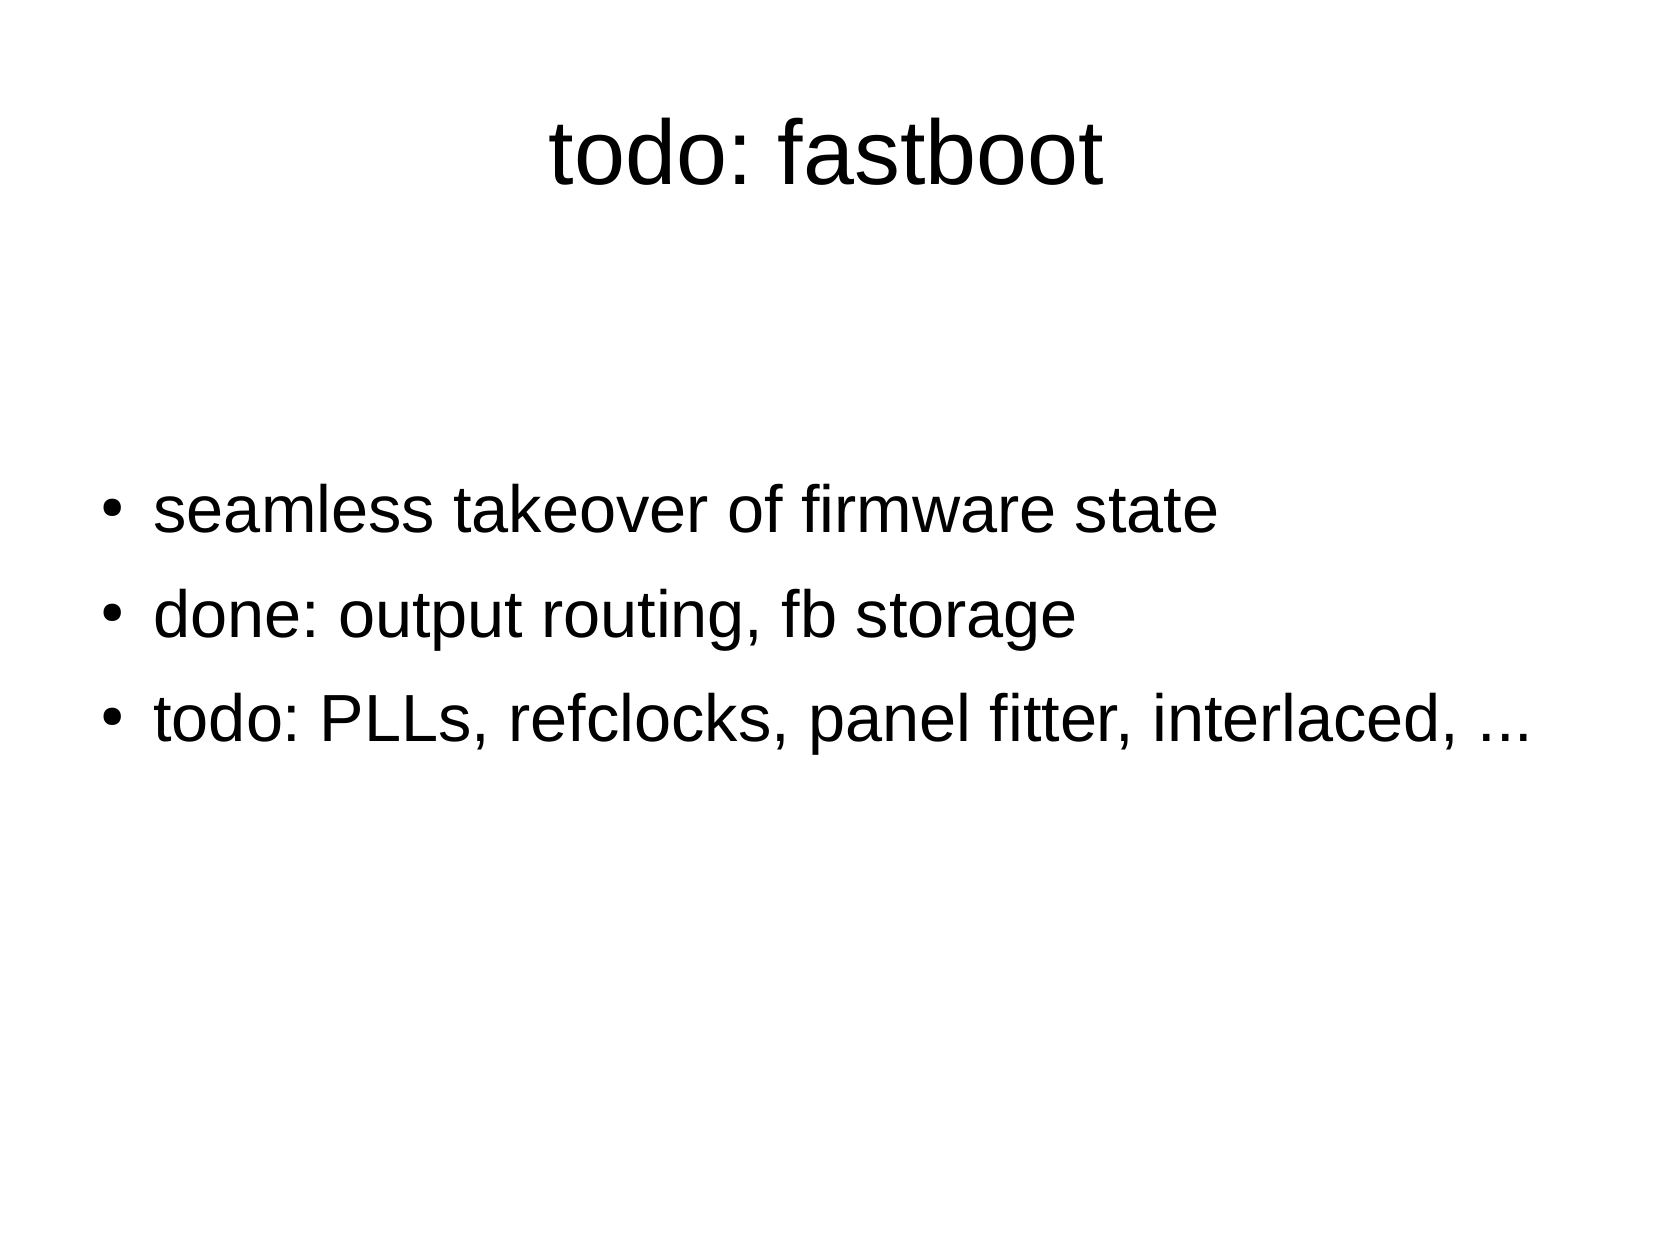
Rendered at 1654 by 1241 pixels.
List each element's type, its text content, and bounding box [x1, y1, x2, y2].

list seamless takeover of firmware state done: output routing, fb storage todo: PLLs, refclocks, panel fitter, interlaced, ... [82, 472, 1571, 1109]
title todo: fastboot [82, 49, 1571, 257]
